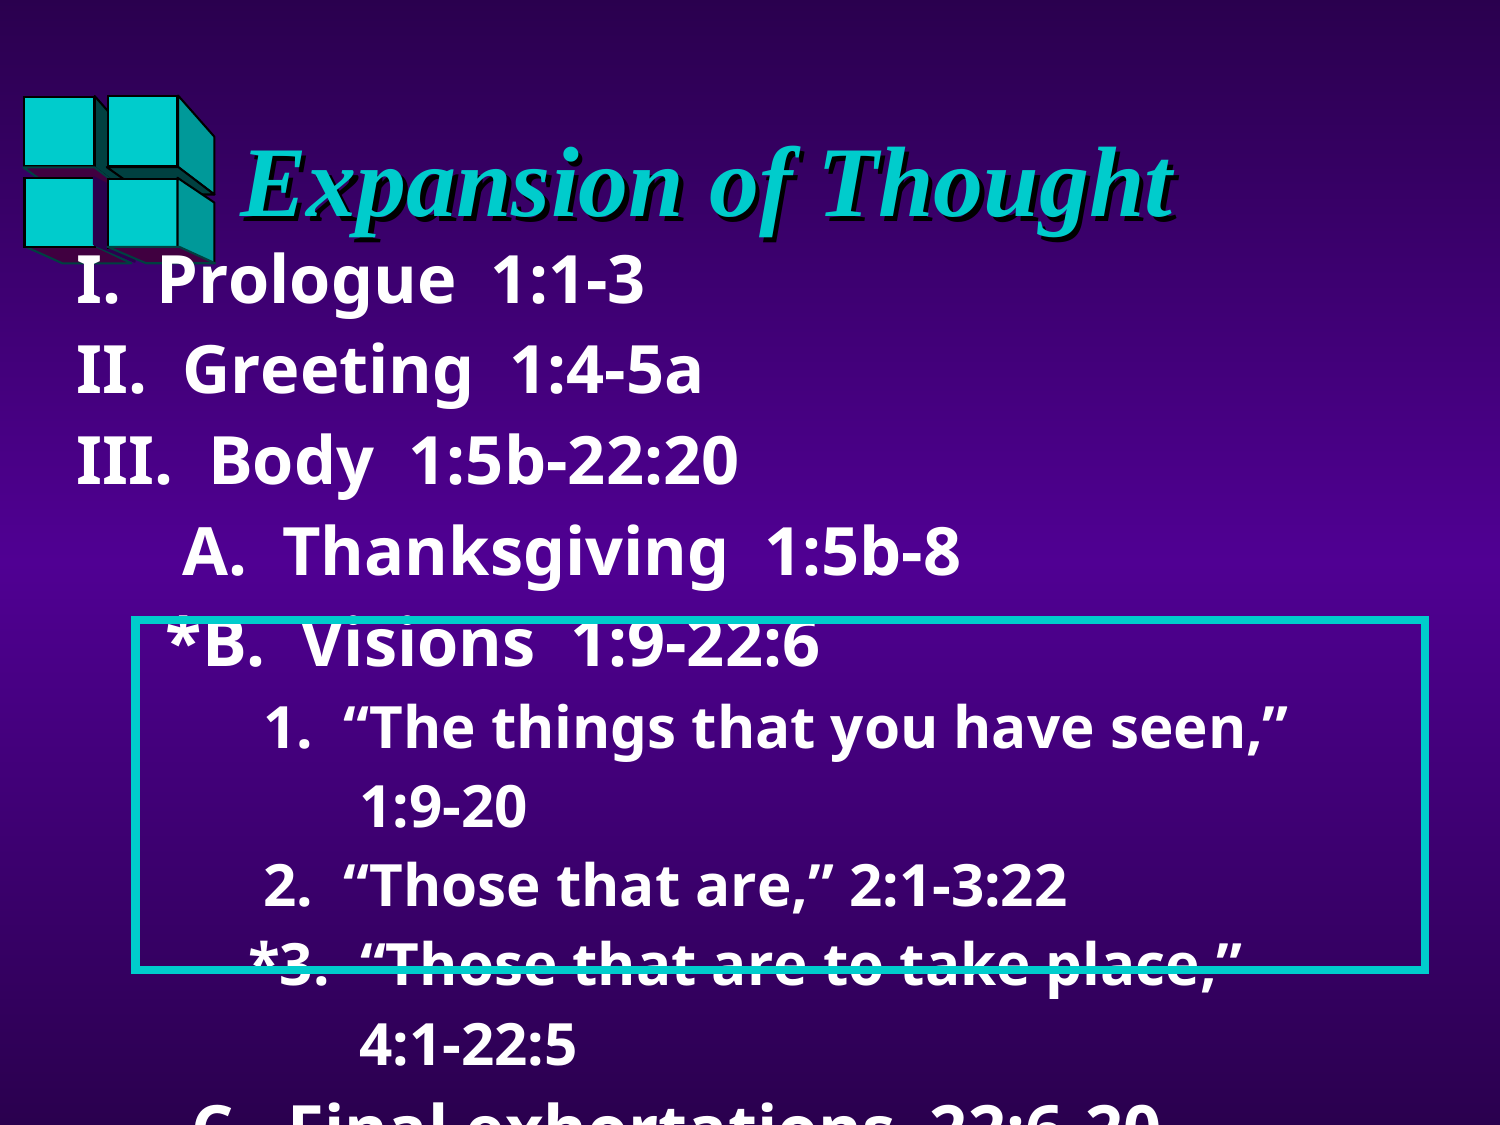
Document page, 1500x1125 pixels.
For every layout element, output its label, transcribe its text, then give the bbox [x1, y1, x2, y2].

title Expansion of Thought [224, 78, 1388, 224]
list I. Prologue 1:1-3 II. Greeting 1:4-5a III. Body 1:5b-22:20 A. Thanksgiving 1:5b-8 *B. Visions 1:9-22:6 1. “The things that you have seen,” 1:9-20 2. “Those that are,” 2:1-3:22 *3. “Those that are to take place,” 4:1-22:5 C. Final exhortations 22:6-20 IV. Closing salutation 22:21 [62, 224, 1438, 1125]
